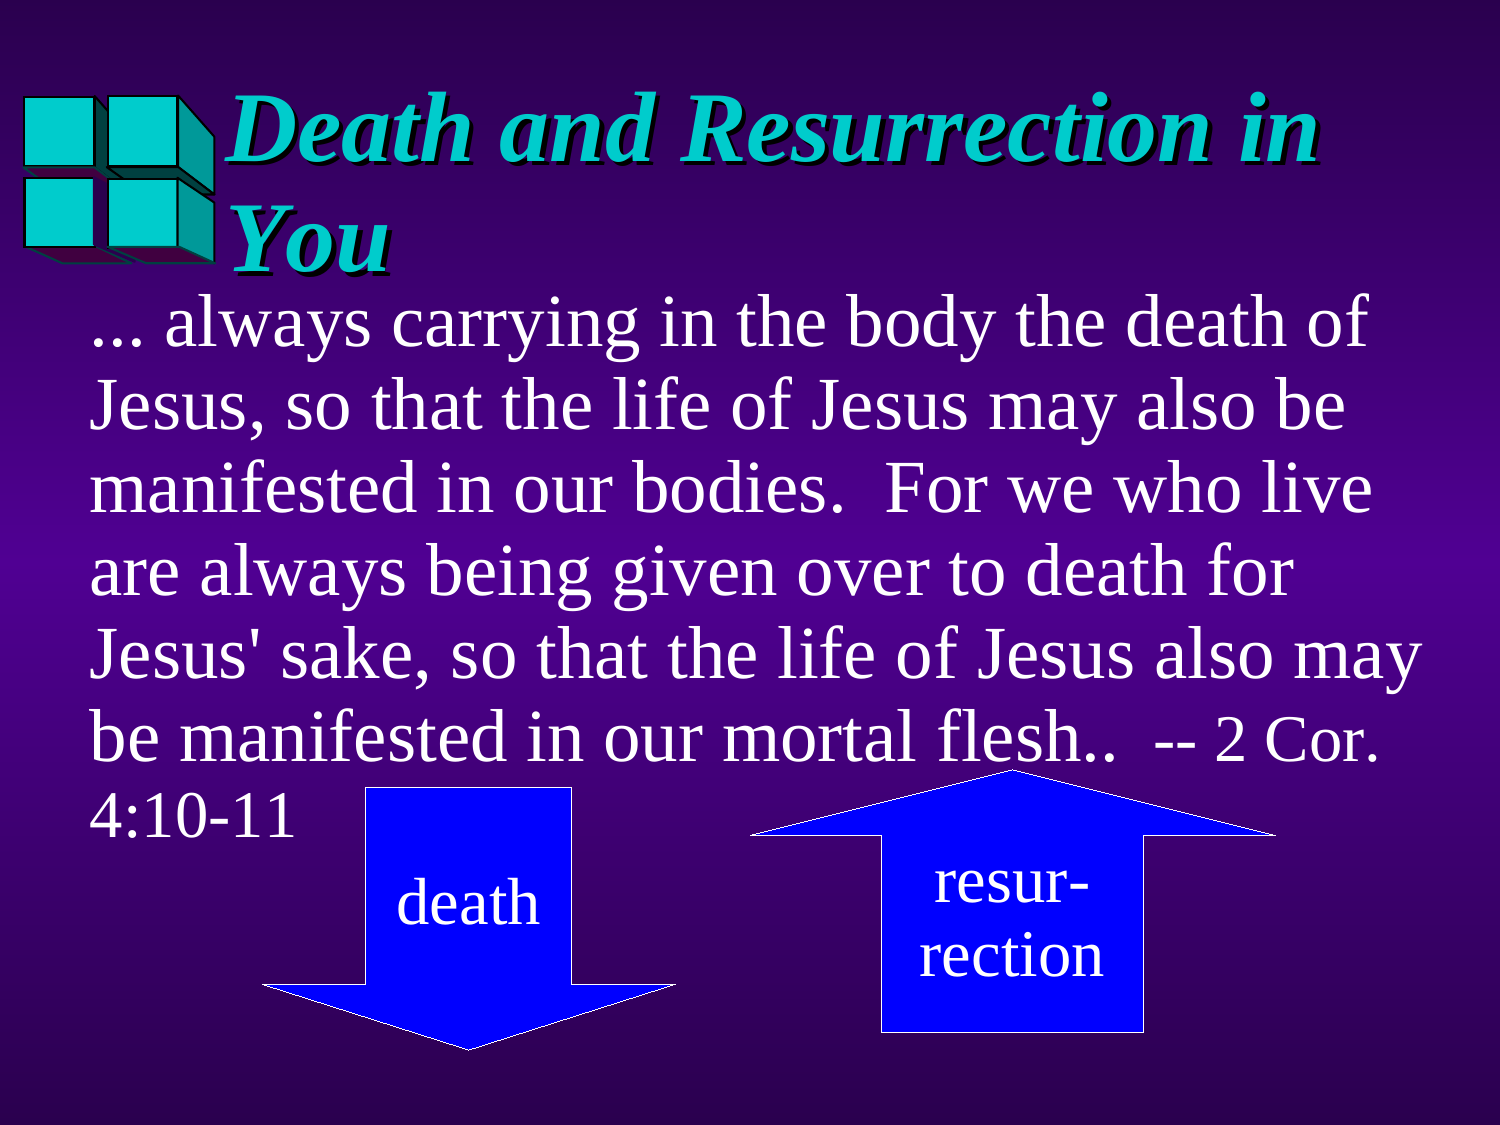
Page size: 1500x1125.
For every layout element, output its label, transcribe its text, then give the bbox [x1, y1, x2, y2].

title Death and Resurrection in You [224, 62, 1388, 272]
text_box resur- rection [750, 769, 1276, 1033]
text_box ... always carrying in the body the death of Jesus, so that the life of Jesus may also be manifested in our bodies. For we who live are always being given over to death for Jesus' sake, so that the life of Jesus also may be manifested in our mortal flesh.. -- 2 Cor. 4:10-11 [75, 272, 1463, 860]
text_box death [262, 787, 676, 1051]
